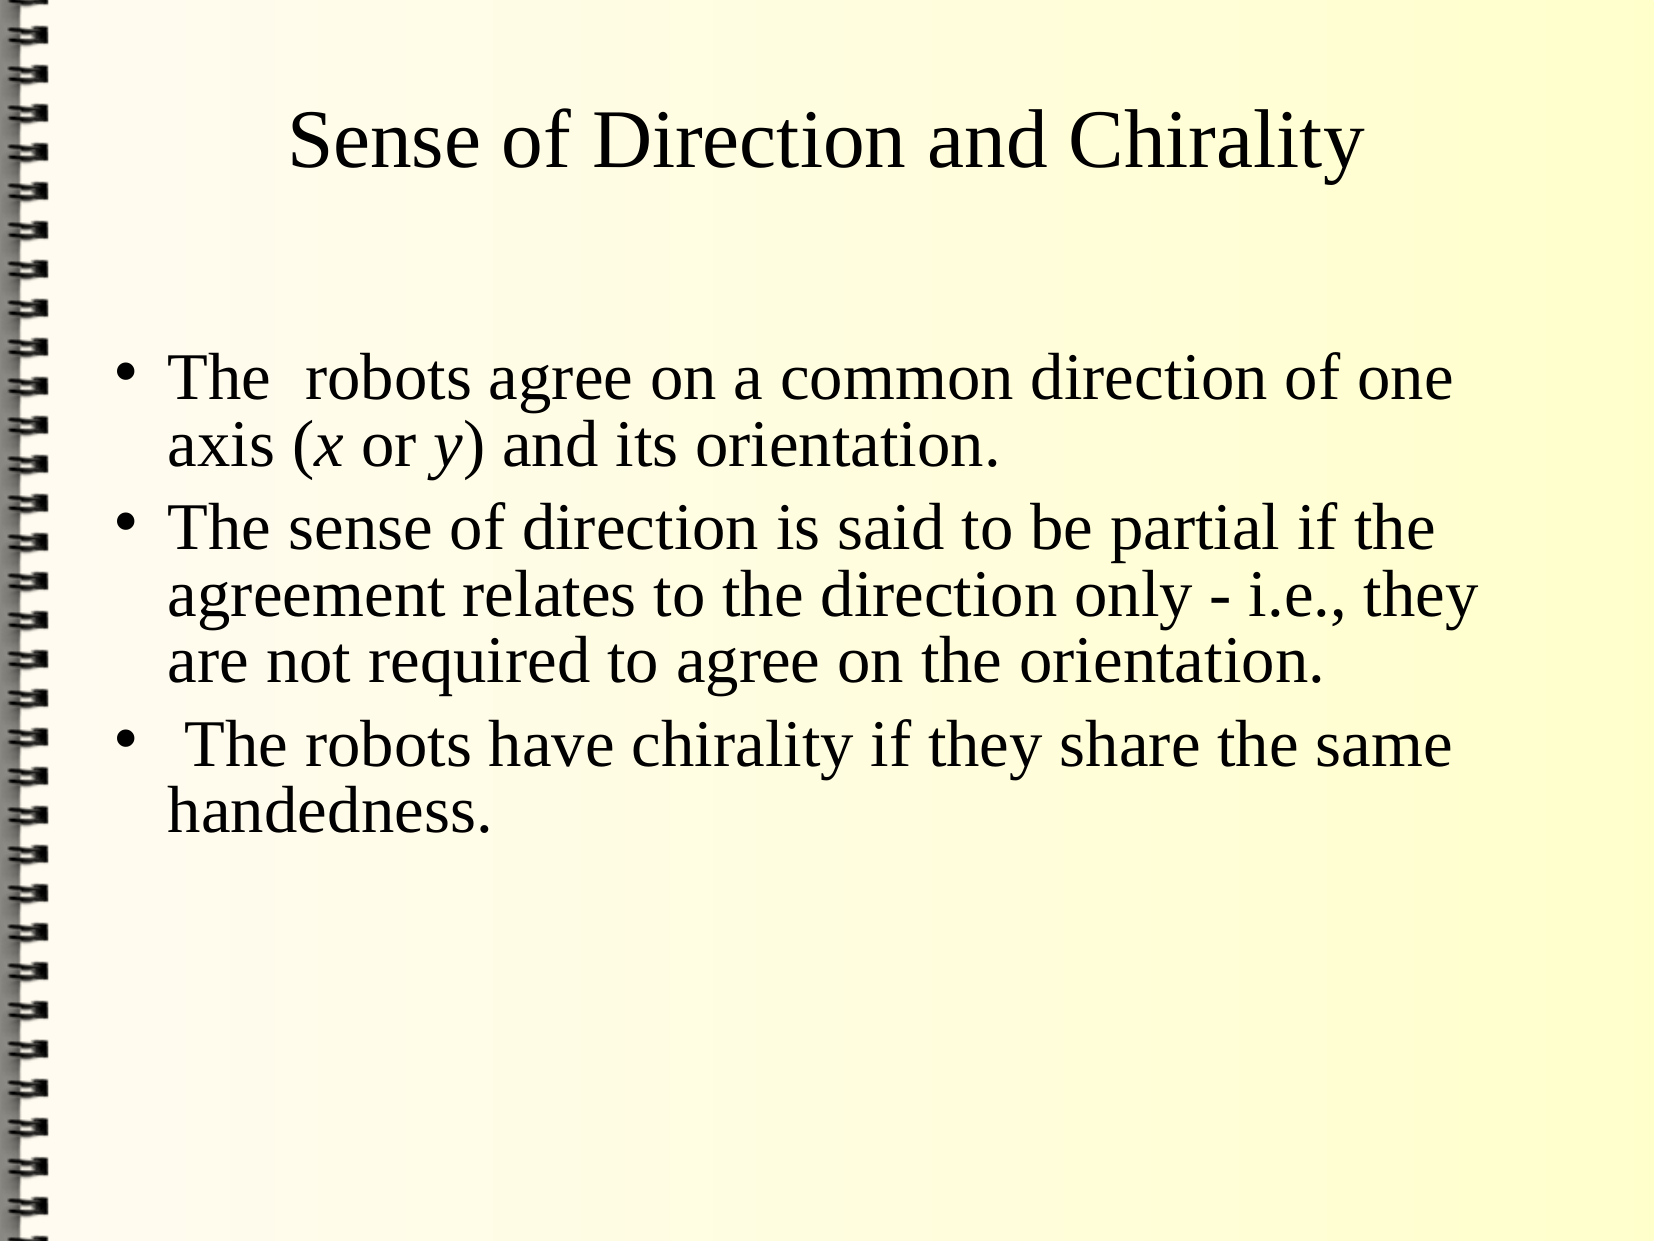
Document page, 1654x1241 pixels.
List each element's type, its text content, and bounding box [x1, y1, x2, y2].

picture [0, 0, 1654, 1241]
list The robots agree on a common direction of one axis (x or y) and its orientation. The sense of direction is said to be partial if the agreement relates to the direction only - i.e., they are not required to agree on the orientation. The robots have chirality if they share the same handedness. [82, 247, 1571, 1067]
title Sense of Direction and Chirality [82, 67, 1571, 247]
